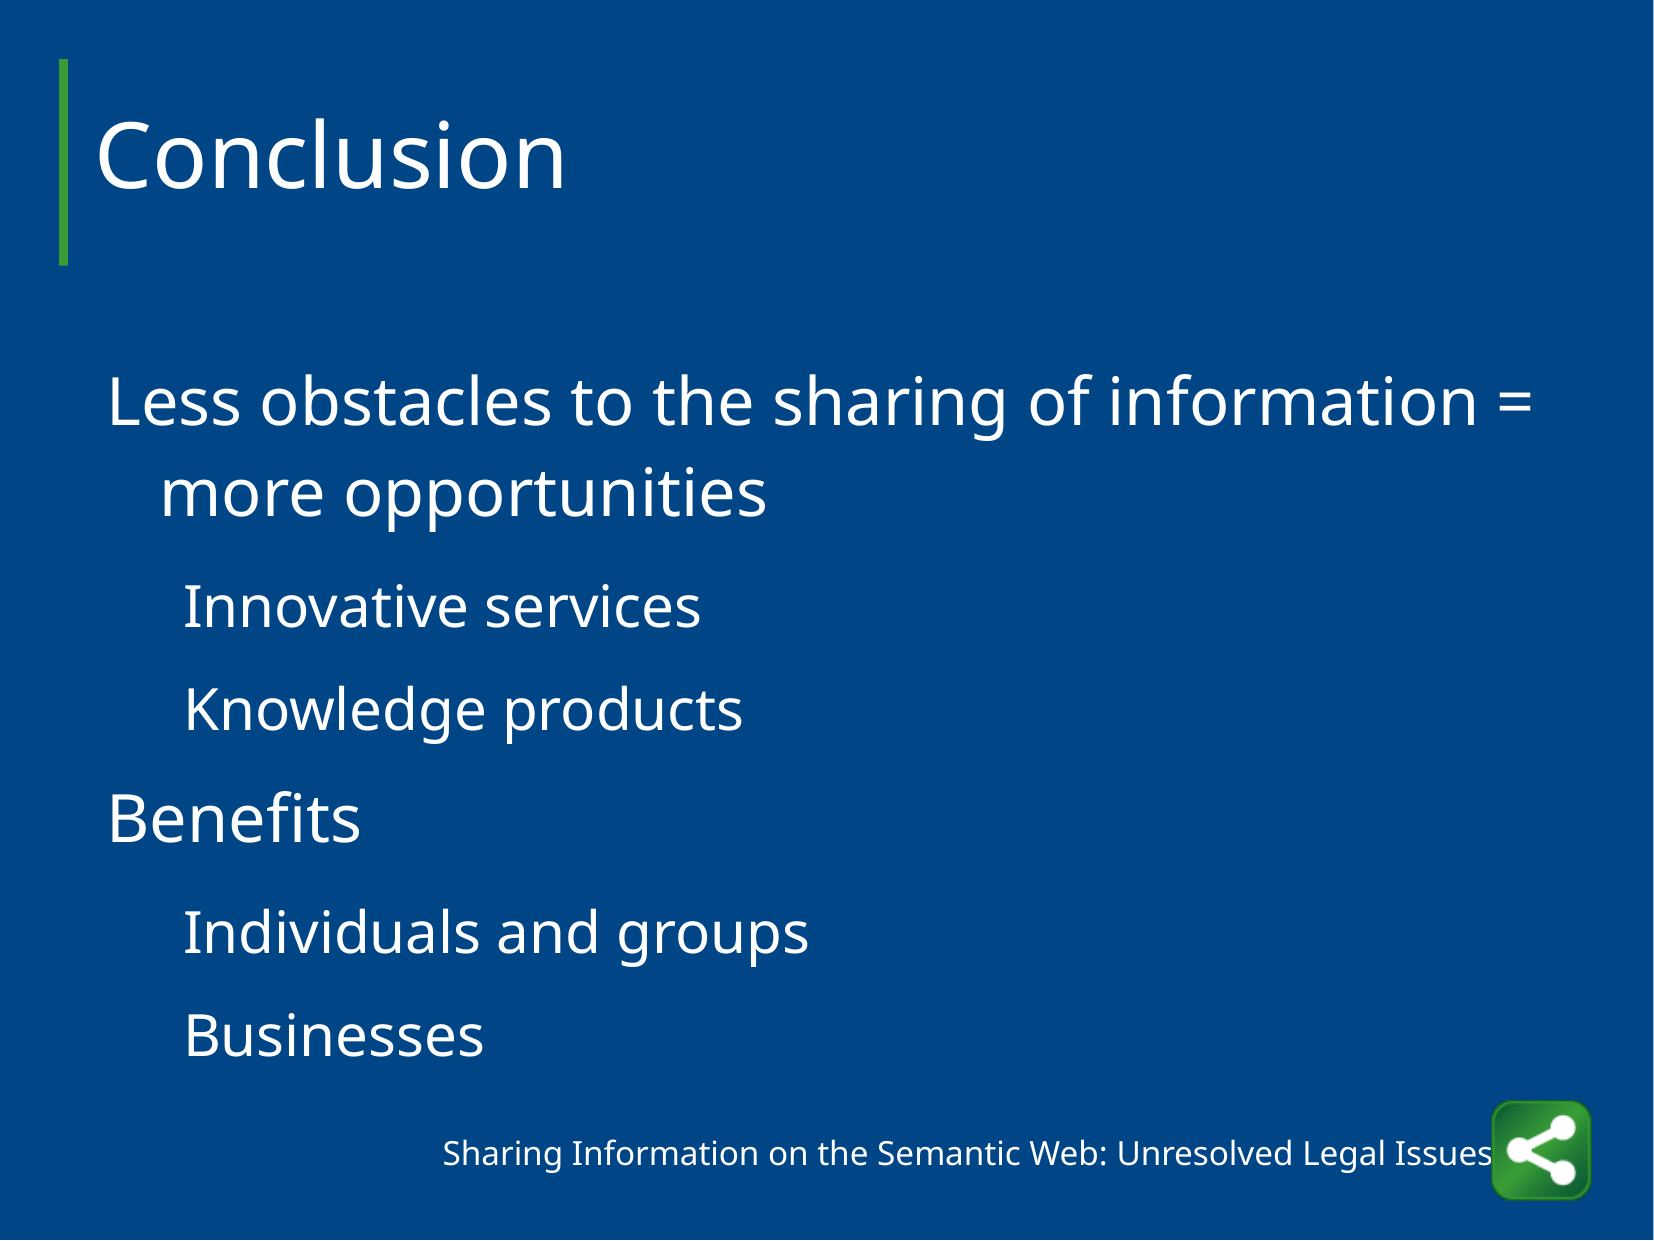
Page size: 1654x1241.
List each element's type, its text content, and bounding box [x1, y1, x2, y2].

title Conclusion [94, 56, 1577, 250]
picture [1491, 1100, 1592, 1201]
list Less obstacles to the sharing of information = more opportunities Innovative services Knowledge products Benefits Individuals and groups Businesses [88, 354, 1577, 1078]
